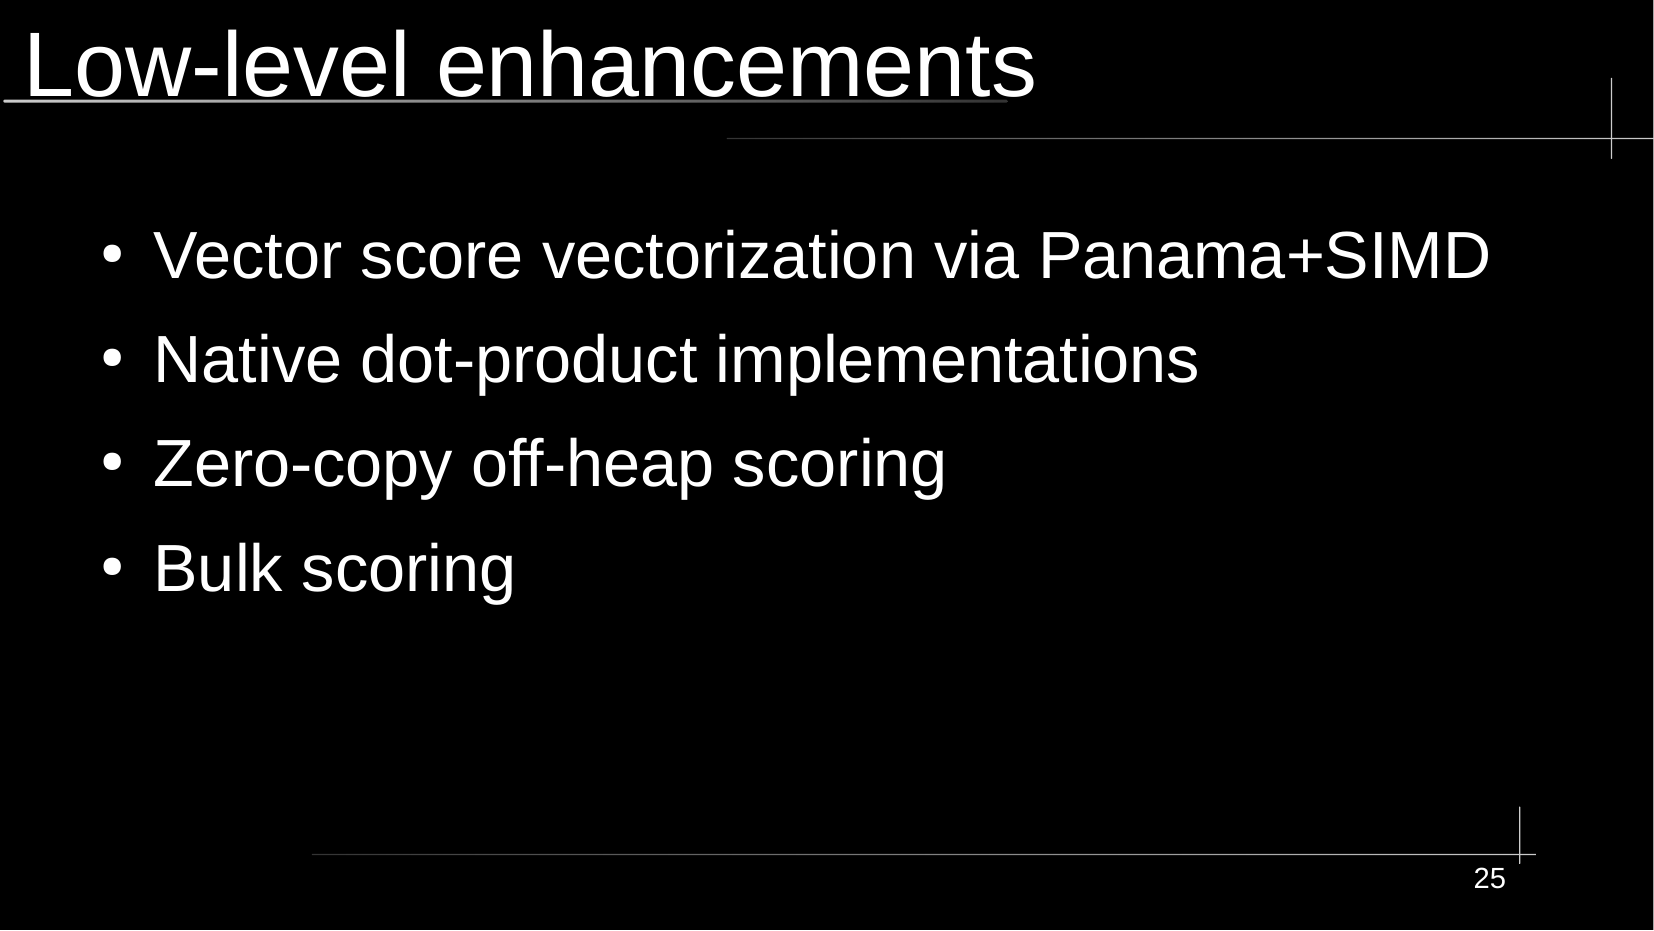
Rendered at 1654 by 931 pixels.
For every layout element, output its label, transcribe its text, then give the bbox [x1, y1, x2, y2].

title Low-level enhancements [23, 11, 1589, 119]
list Vector score vectorization via Panama+SIMD Native dot-product implementations Zero-copy off-heap scoring Bulk scoring [82, 217, 1571, 758]
